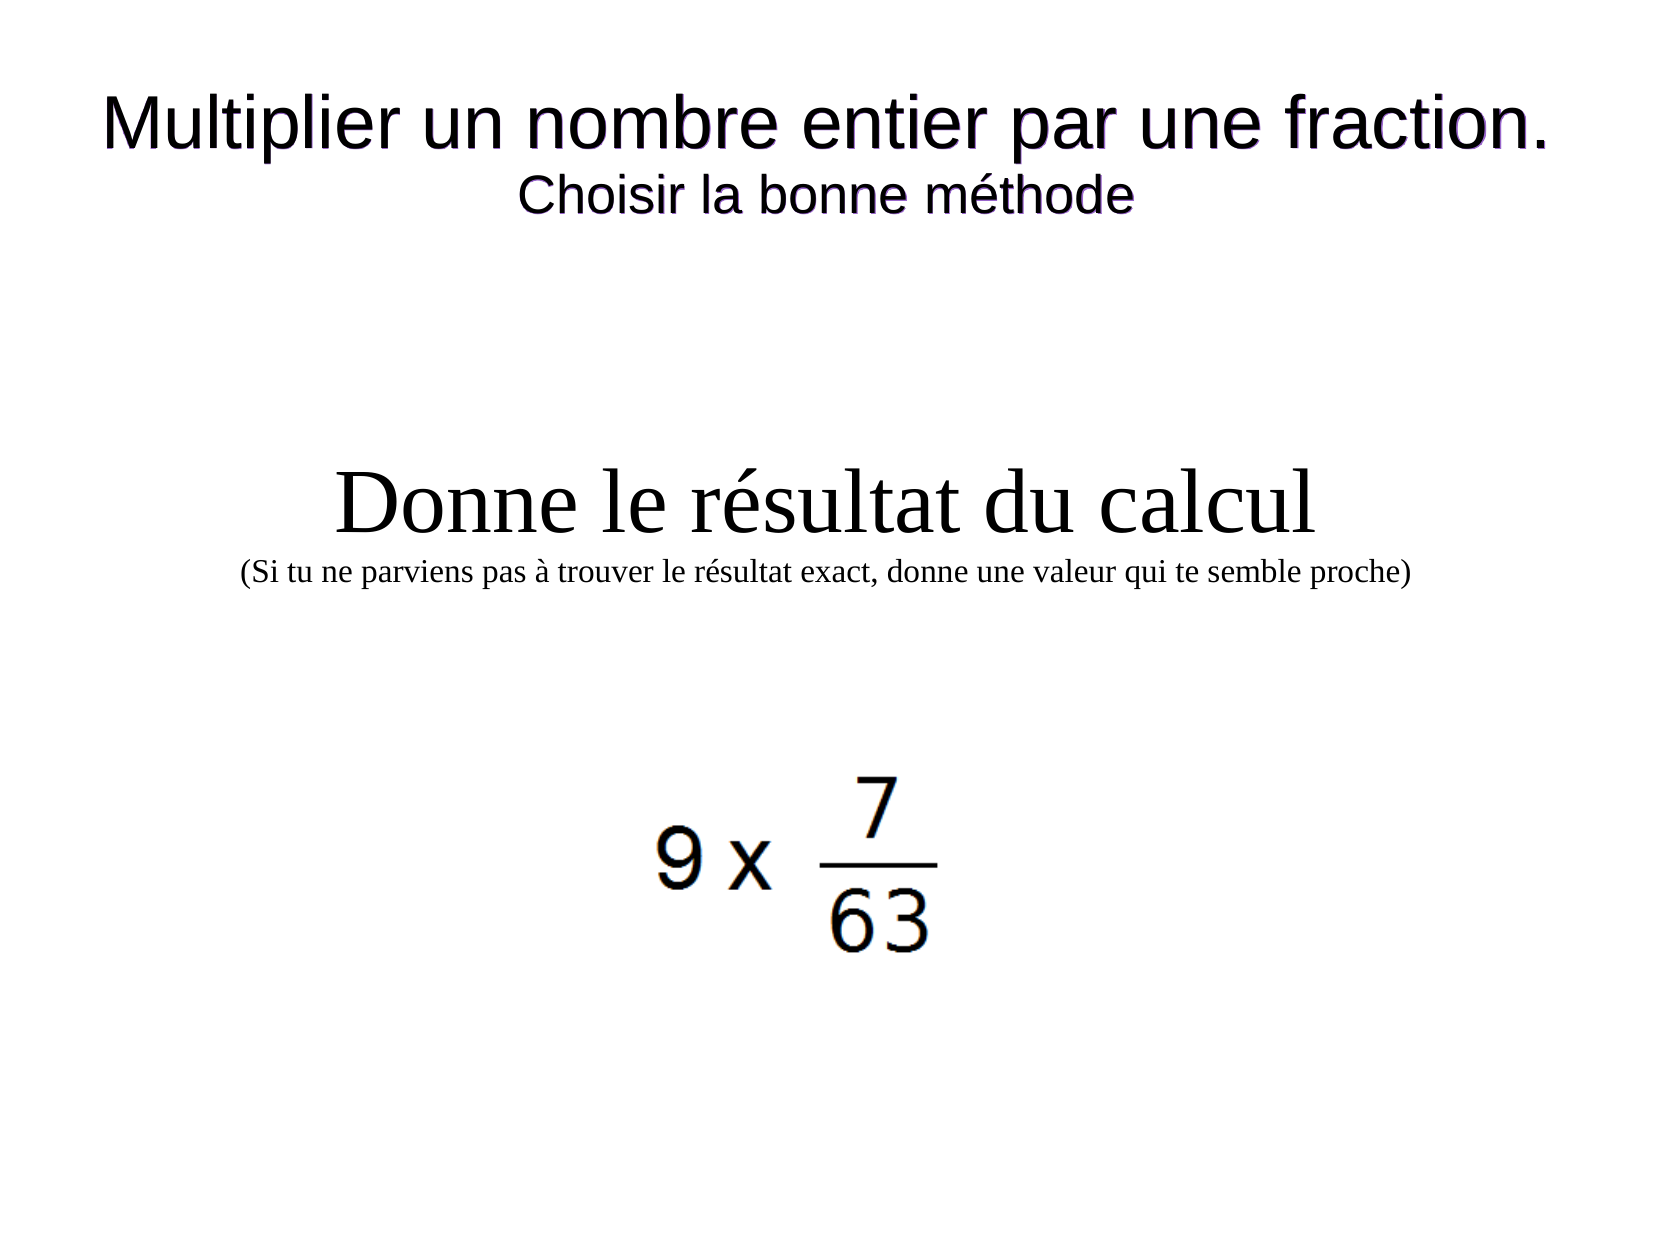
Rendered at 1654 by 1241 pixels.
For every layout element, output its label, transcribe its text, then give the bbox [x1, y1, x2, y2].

picture [635, 738, 969, 973]
title Multiplier un nombre entier par une fraction. Choisir la bonne méthode [82, 49, 1571, 257]
subtitle Donne le résultat du calcul (Si tu ne parviens pas à trouver le résultat exact, donne une valeur qui te semble proche) [82, 300, 1571, 1120]
